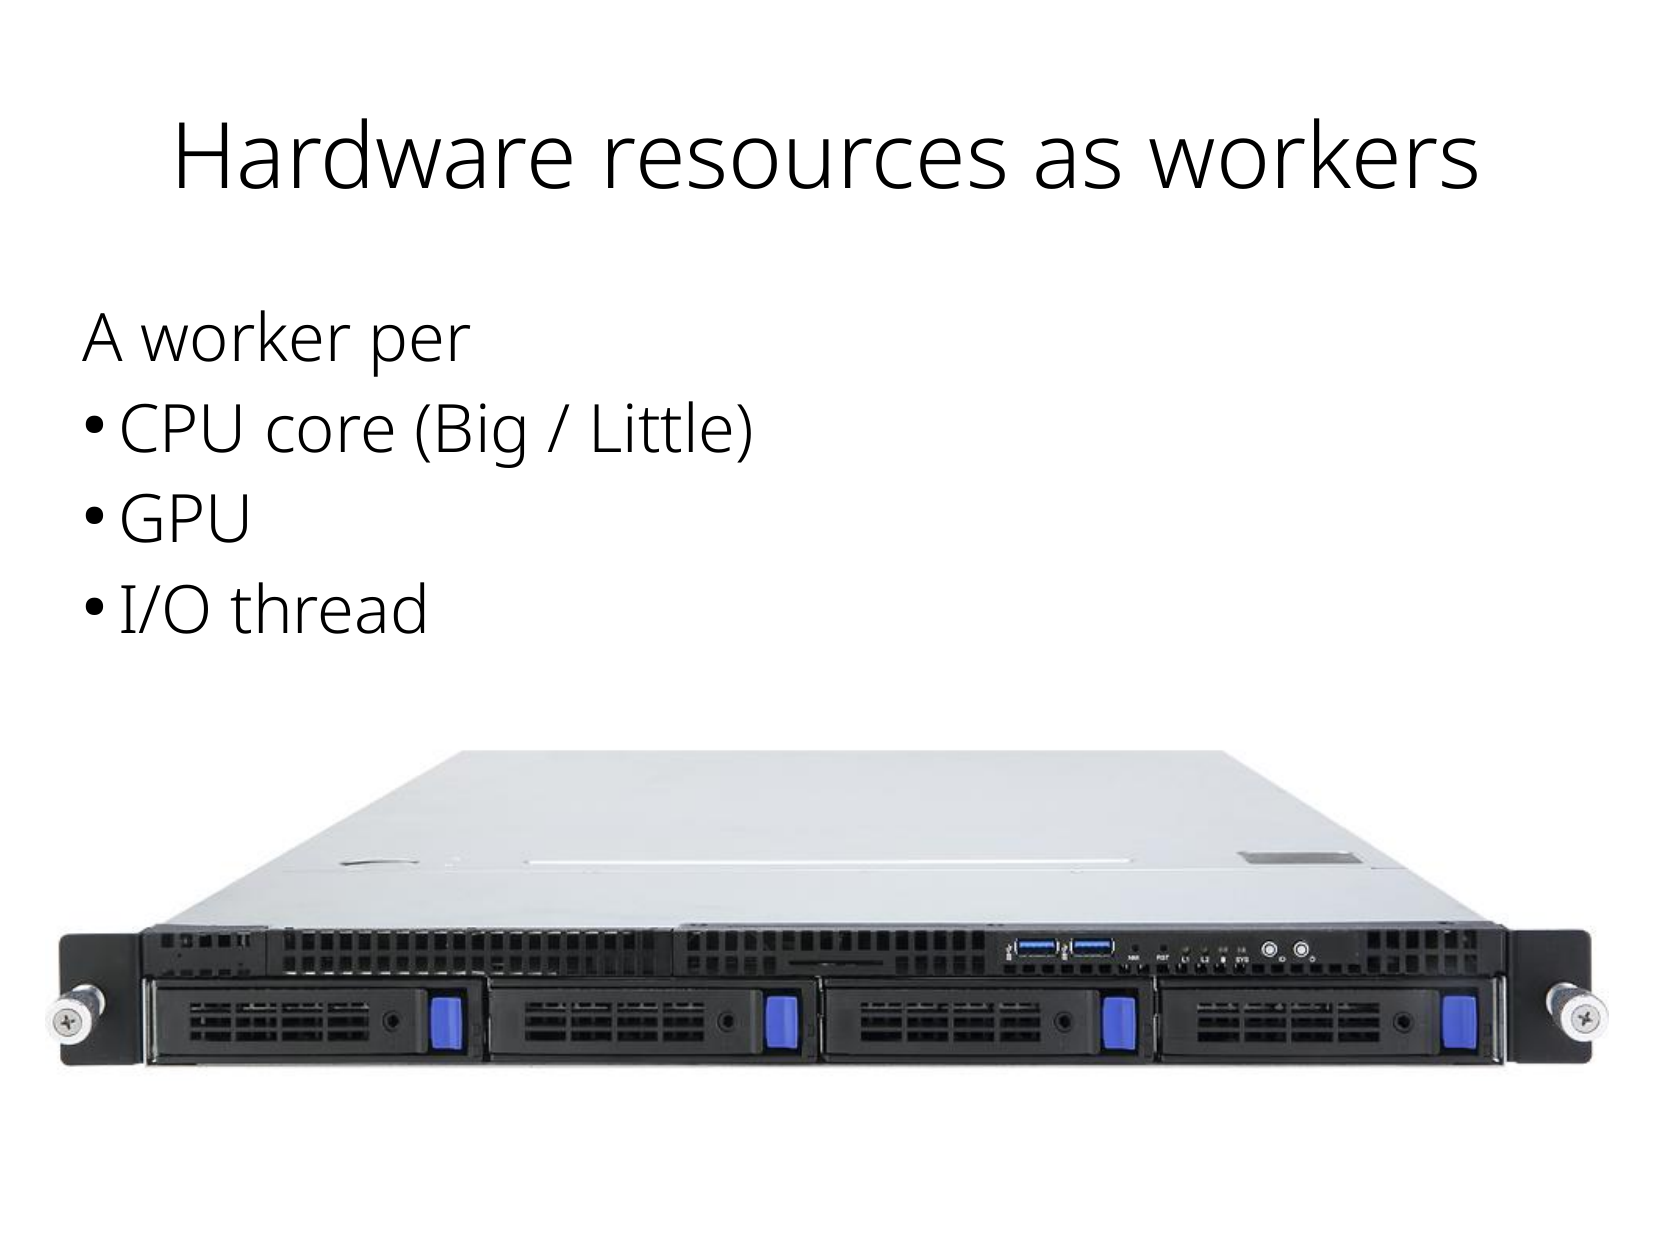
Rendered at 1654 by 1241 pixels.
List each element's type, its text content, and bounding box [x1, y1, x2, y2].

picture [45, 738, 1609, 1081]
title Hardware resources as workers [82, 49, 1571, 257]
subtitle A worker per CPU core (Big / Little) GPU I/O thread [82, 290, 1571, 738]
